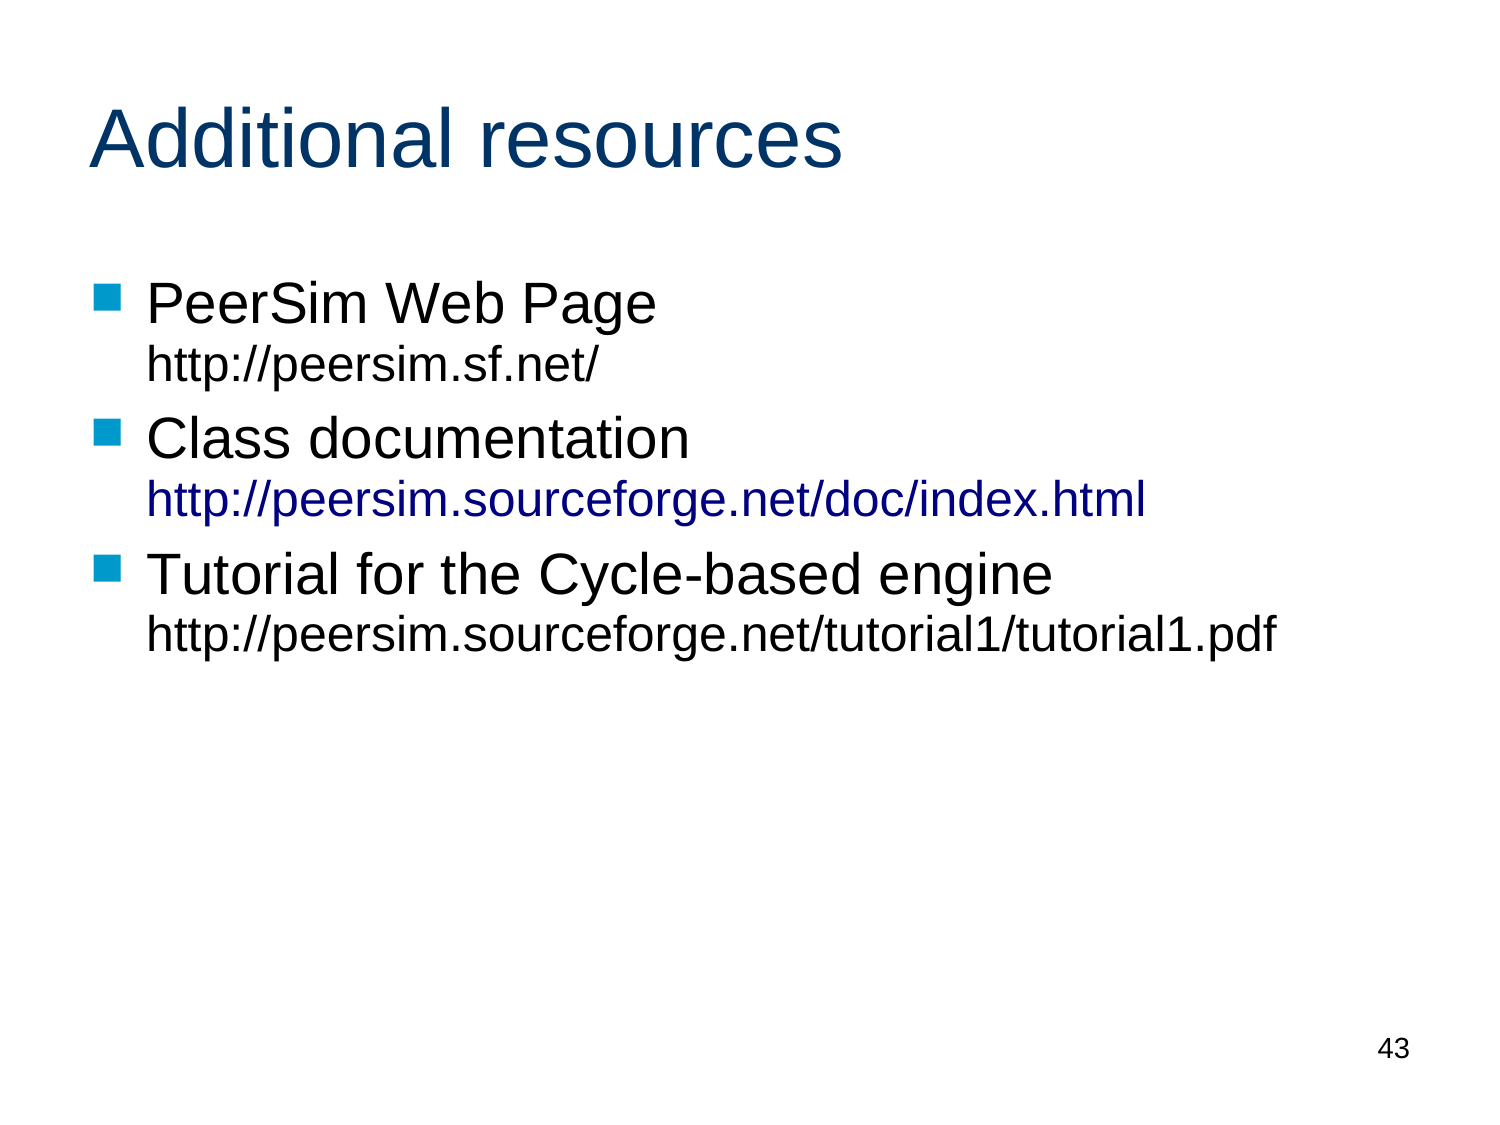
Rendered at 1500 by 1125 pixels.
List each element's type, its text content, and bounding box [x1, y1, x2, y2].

list PeerSim Web Page http://peersim.sf.net/ Class documentation http://peersim.sourceforge.net/doc/index.html Tutorial for the Cycle-based engine http://peersim.sourceforge.net/tutorial1/tutorial1.pdf [75, 263, 1425, 1007]
title Additional resources [75, 44, 1425, 233]
